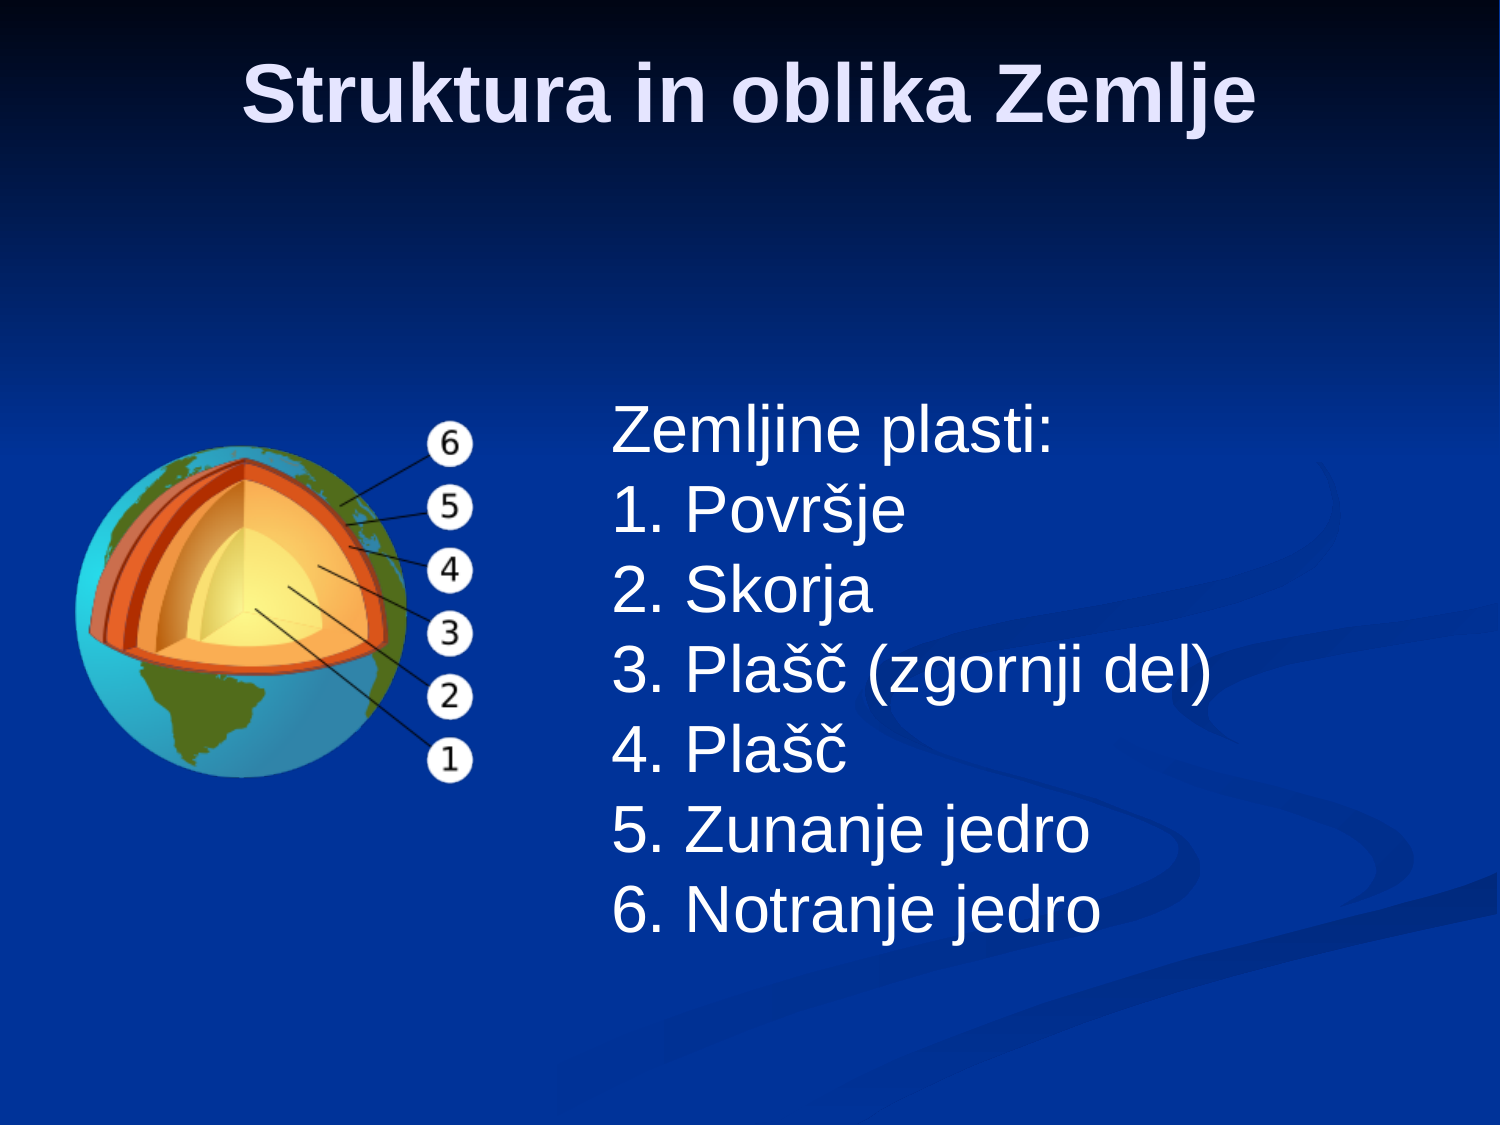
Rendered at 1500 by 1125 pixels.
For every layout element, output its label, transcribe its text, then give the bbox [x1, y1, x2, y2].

title Struktura in oblika Zemlje [75, 45, 1425, 233]
picture [64, 408, 487, 811]
text_box Zemljine plasti: 1. Površje 2. Skorja 3. Plašč (zgornji del) 4. Plašč 5. Zunanje jedro 6. Notranje jedro [596, 378, 1230, 953]
